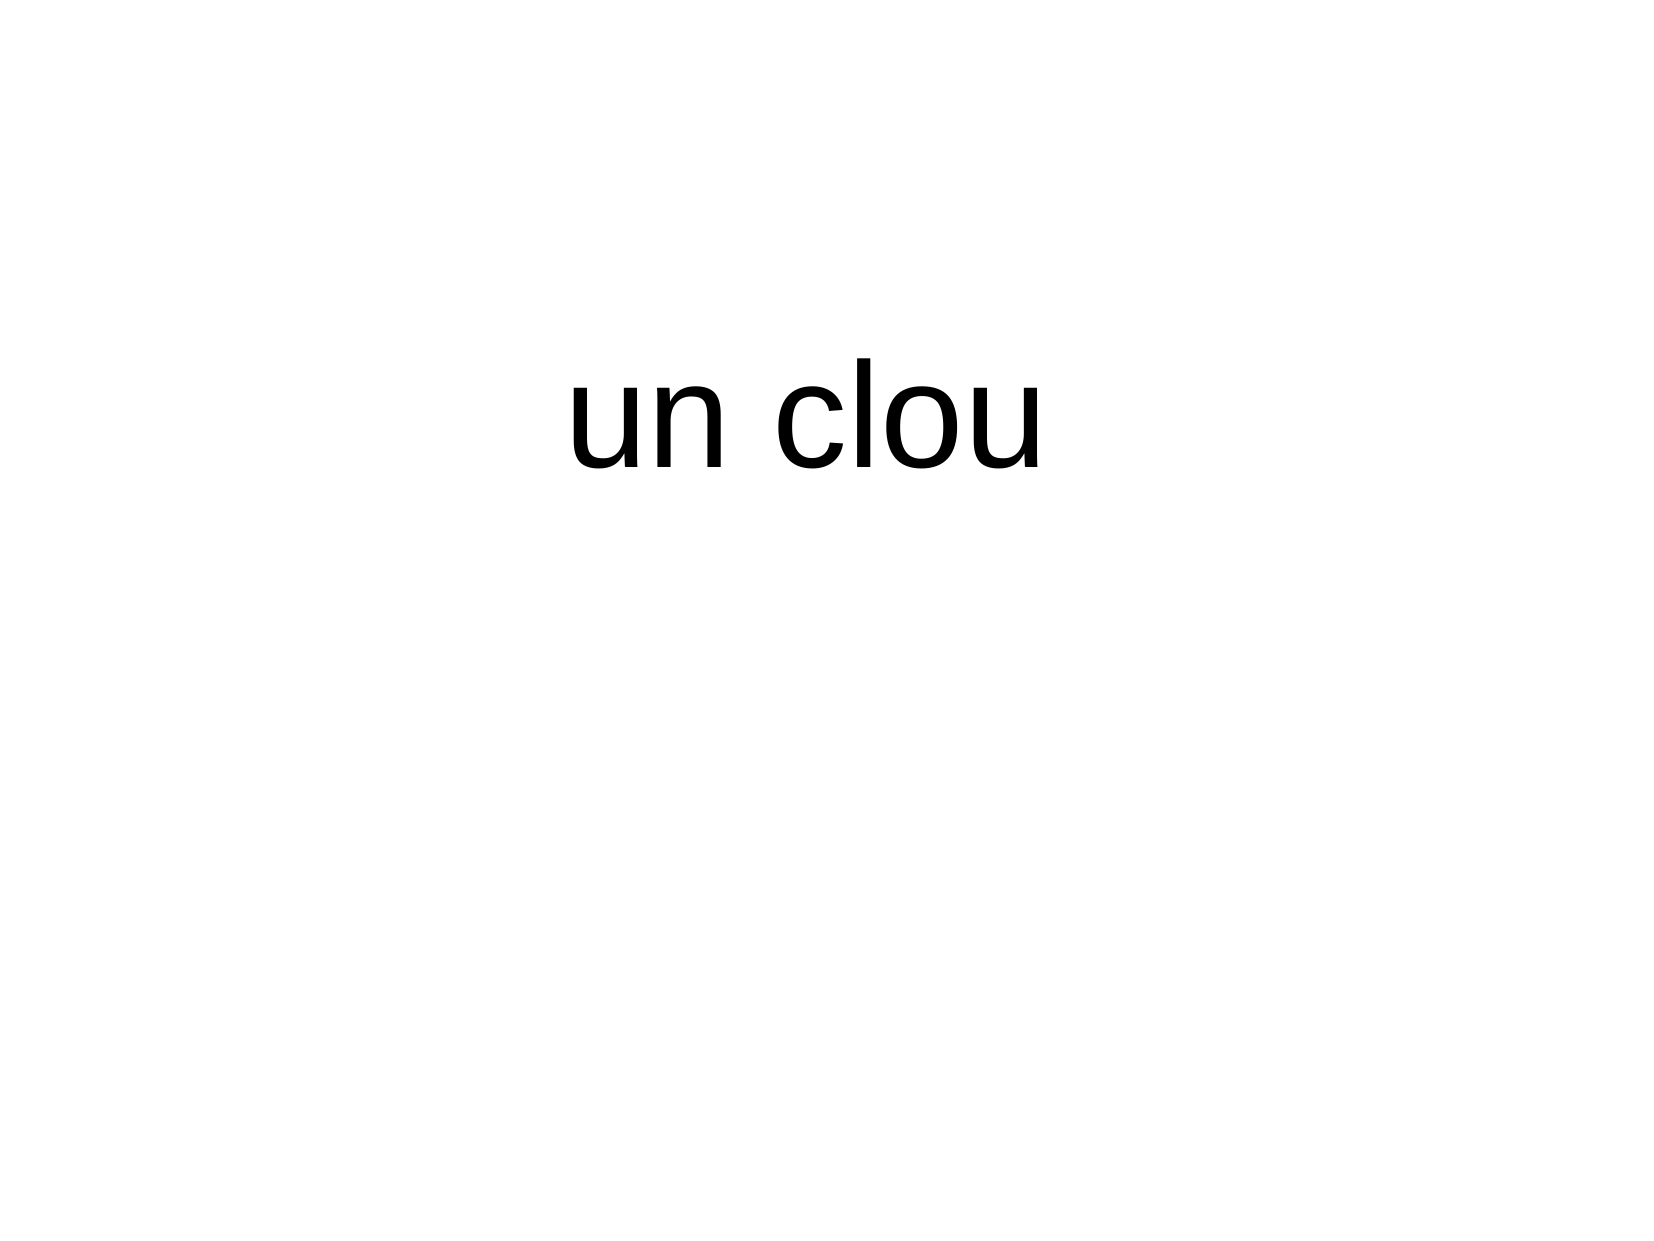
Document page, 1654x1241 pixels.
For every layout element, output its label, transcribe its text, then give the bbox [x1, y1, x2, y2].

text_box un clou [549, 324, 1447, 508]
